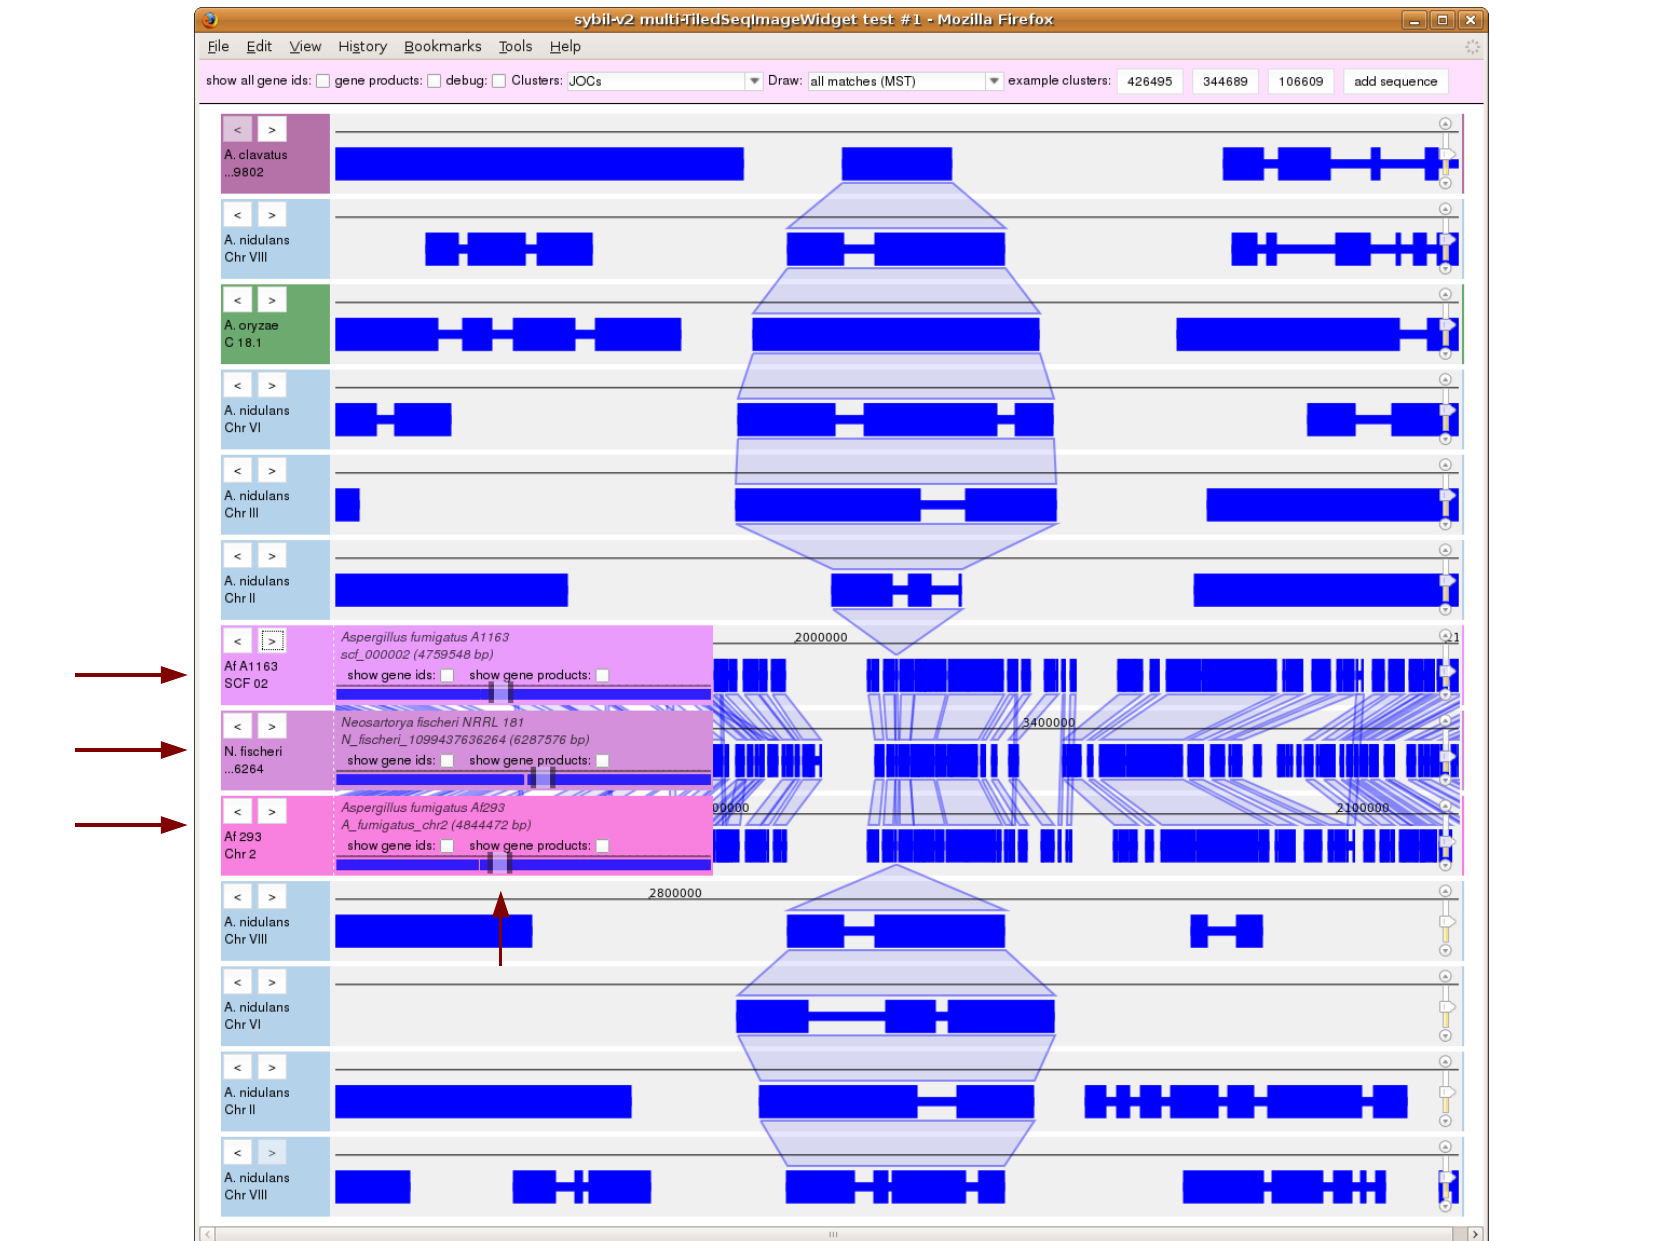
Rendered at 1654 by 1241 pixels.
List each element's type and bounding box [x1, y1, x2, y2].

picture [194, 7, 1489, 1241]
